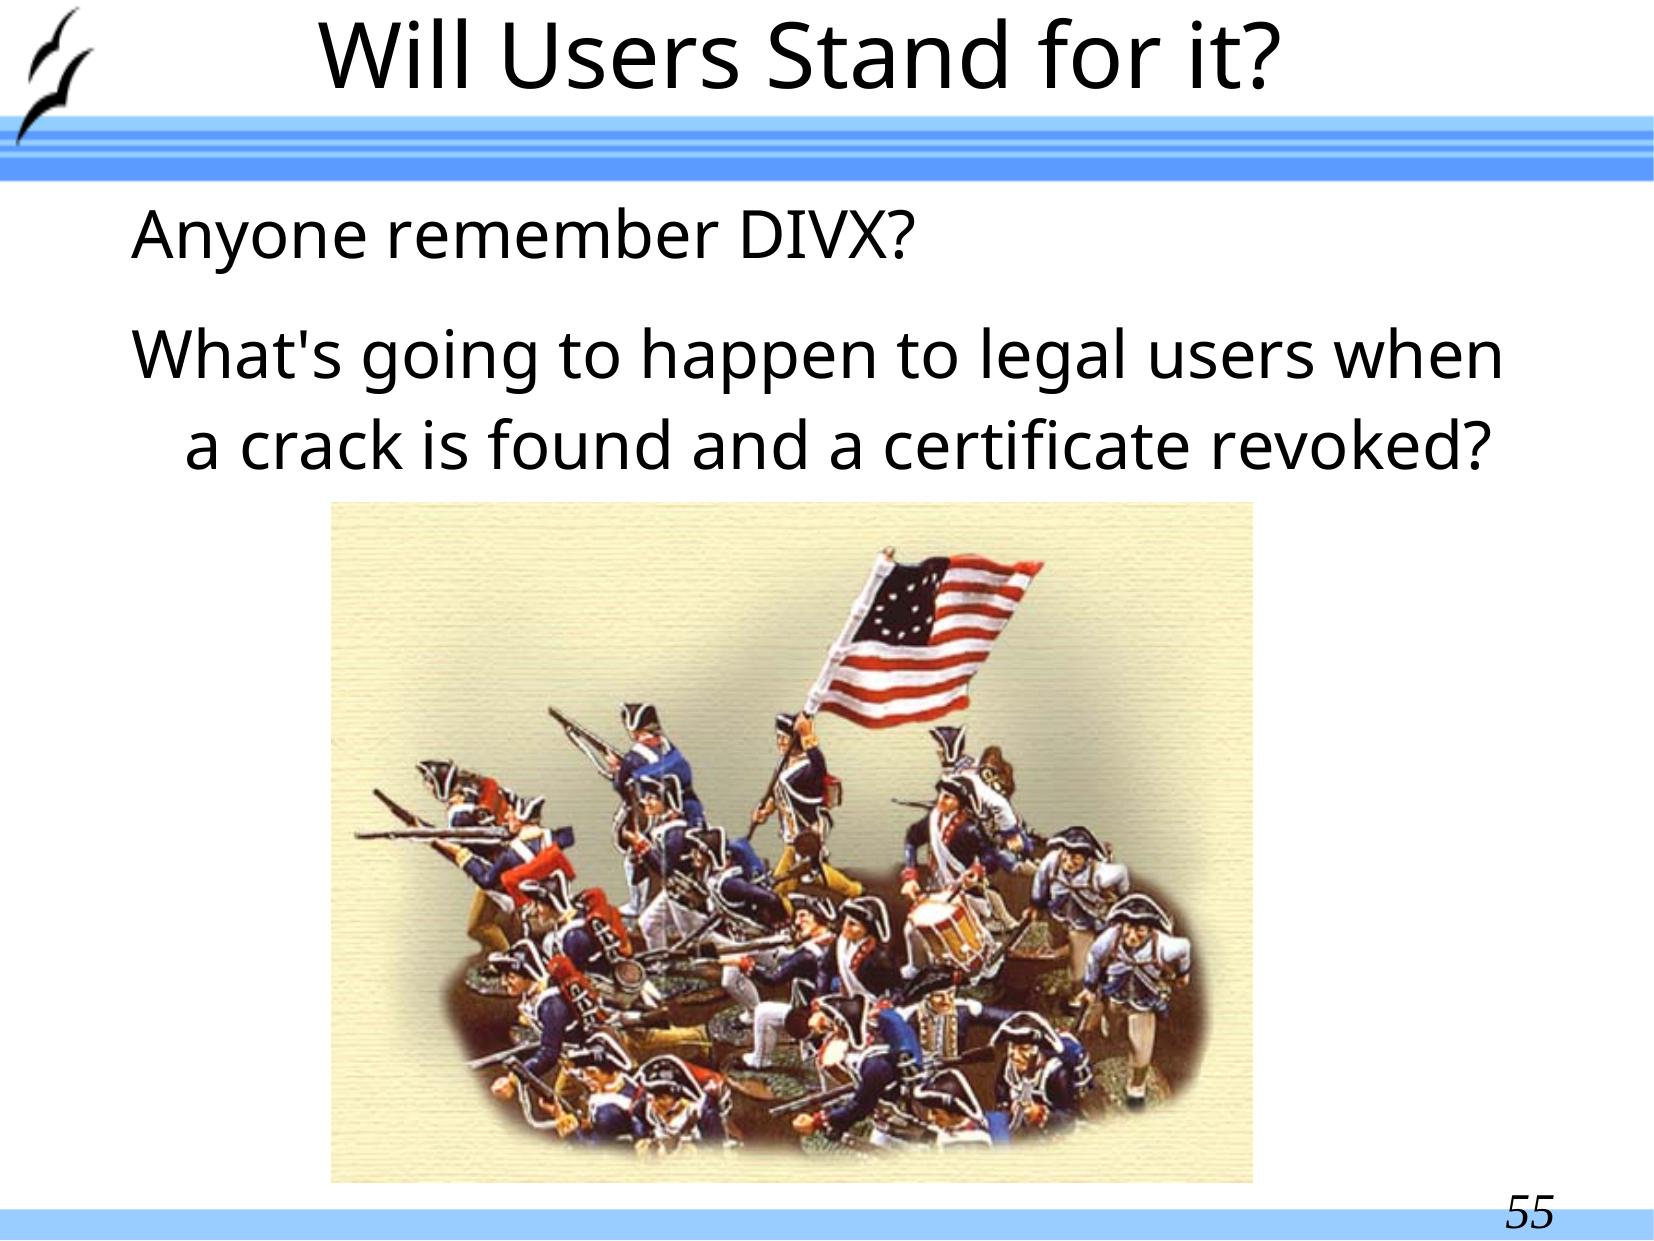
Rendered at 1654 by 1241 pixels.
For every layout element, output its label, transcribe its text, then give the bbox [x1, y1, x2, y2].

title Will Users Stand for it? [94, 0, 1507, 121]
picture [331, 527, 1253, 1183]
picture [0, 0, 1654, 188]
list Anyone remember DIVX? What's going to happen to legal users when a crack is found and a certificate revoked? [113, 187, 1540, 527]
